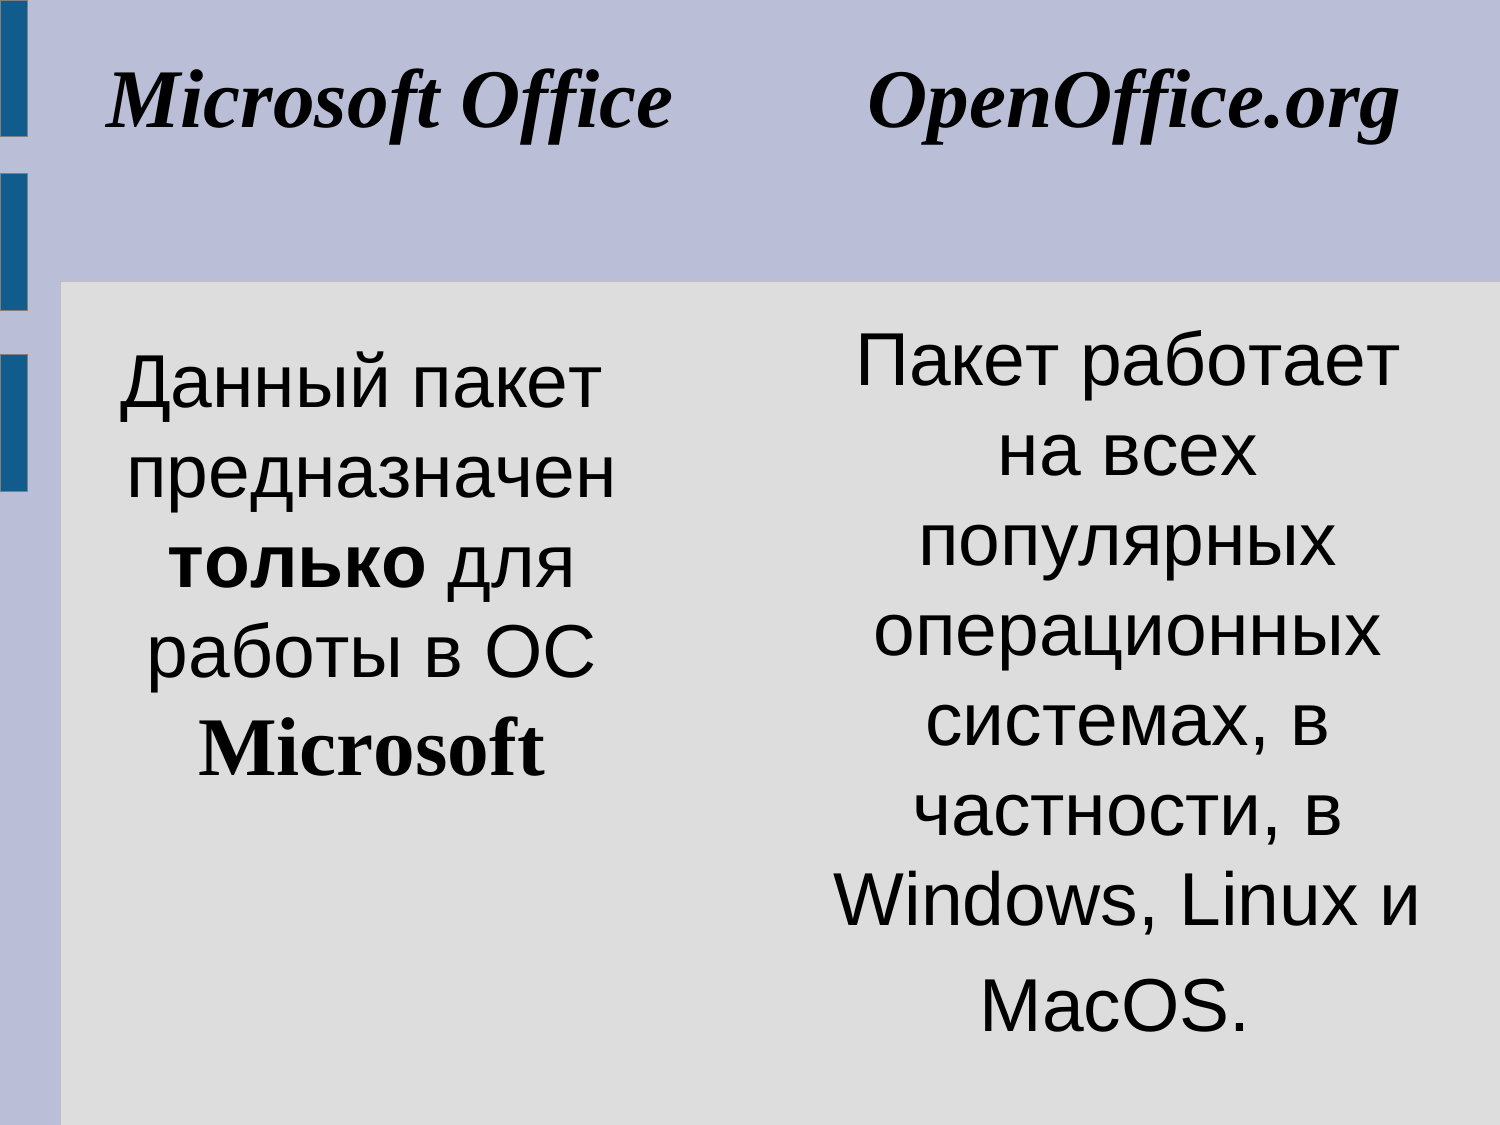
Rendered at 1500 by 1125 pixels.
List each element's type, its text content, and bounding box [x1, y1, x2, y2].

text_box Данный пакет предназначен только для работы в ОС Microsoft [53, 290, 691, 835]
text_box OpenOffice.org [809, 0, 1461, 188]
text_box Пакет работает на всех популярных операционных системах, в частности, в Windows, Linux и MacOS. [809, 302, 1447, 846]
text_box Microsoft Office [64, 0, 717, 188]
